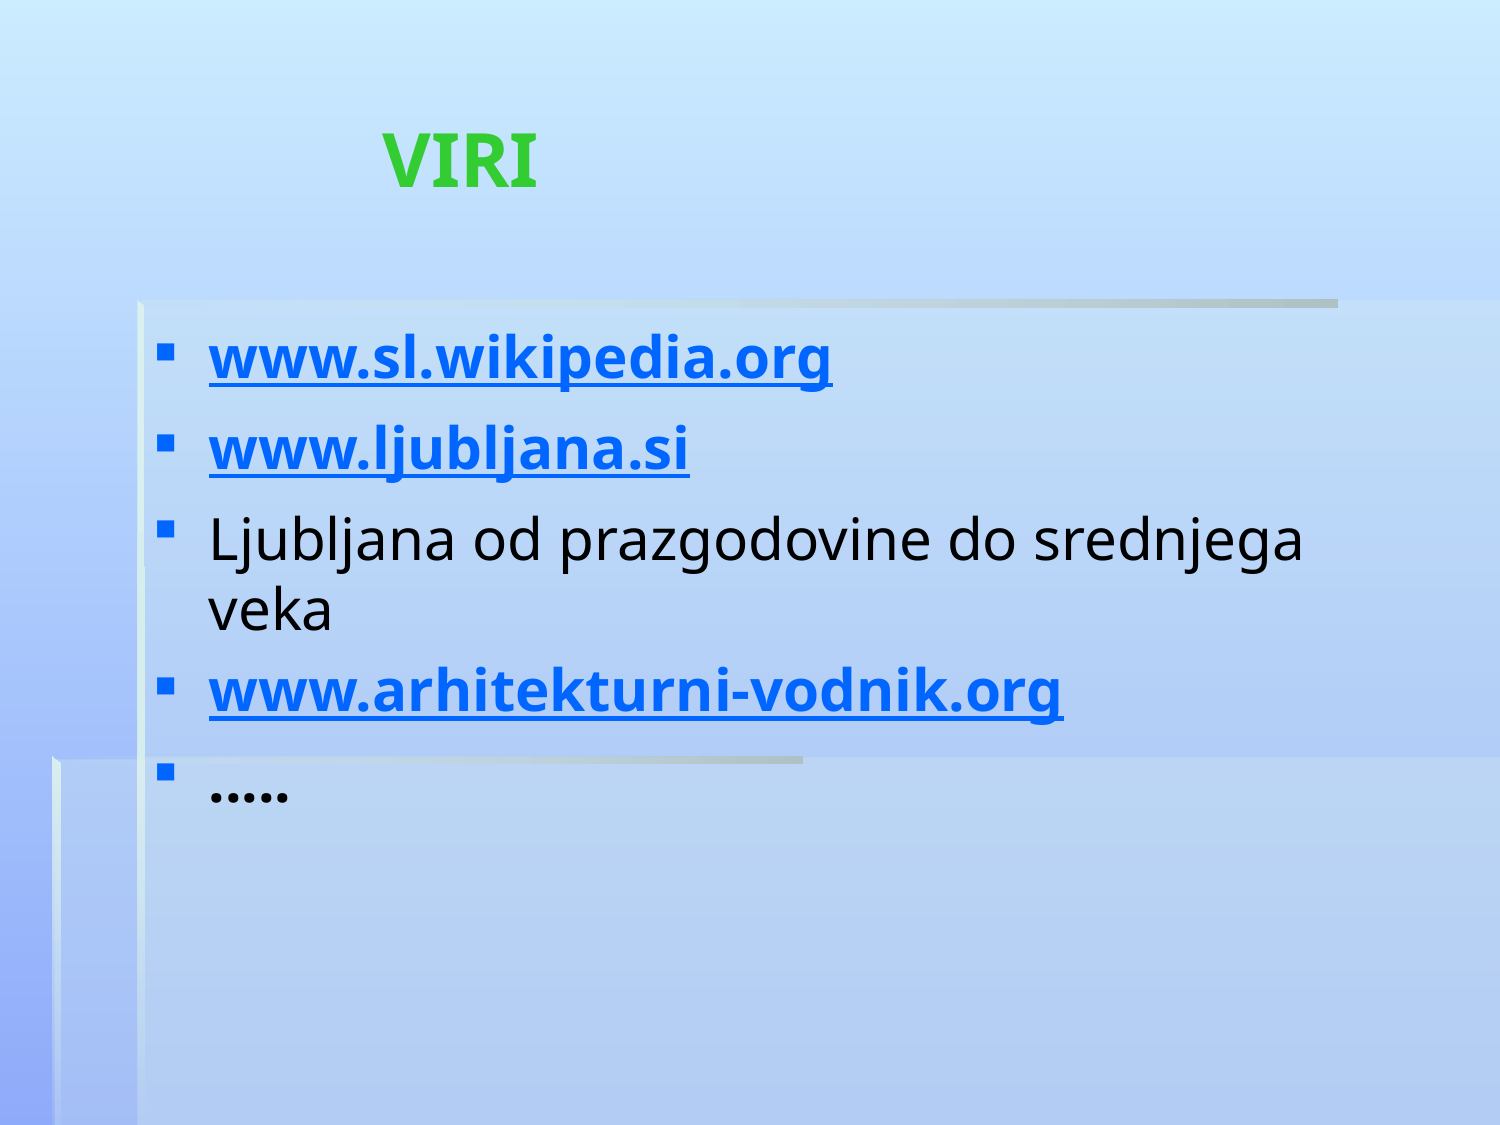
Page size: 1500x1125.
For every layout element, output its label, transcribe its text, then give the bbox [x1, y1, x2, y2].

list www.sl.wikipedia.org www.ljubljana.si Ljubljana od prazgodovine do srednjega veka www.arhitekturni-vodnik.org ..... [137, 312, 1451, 1000]
title VIRI [75, 40, 1451, 275]
